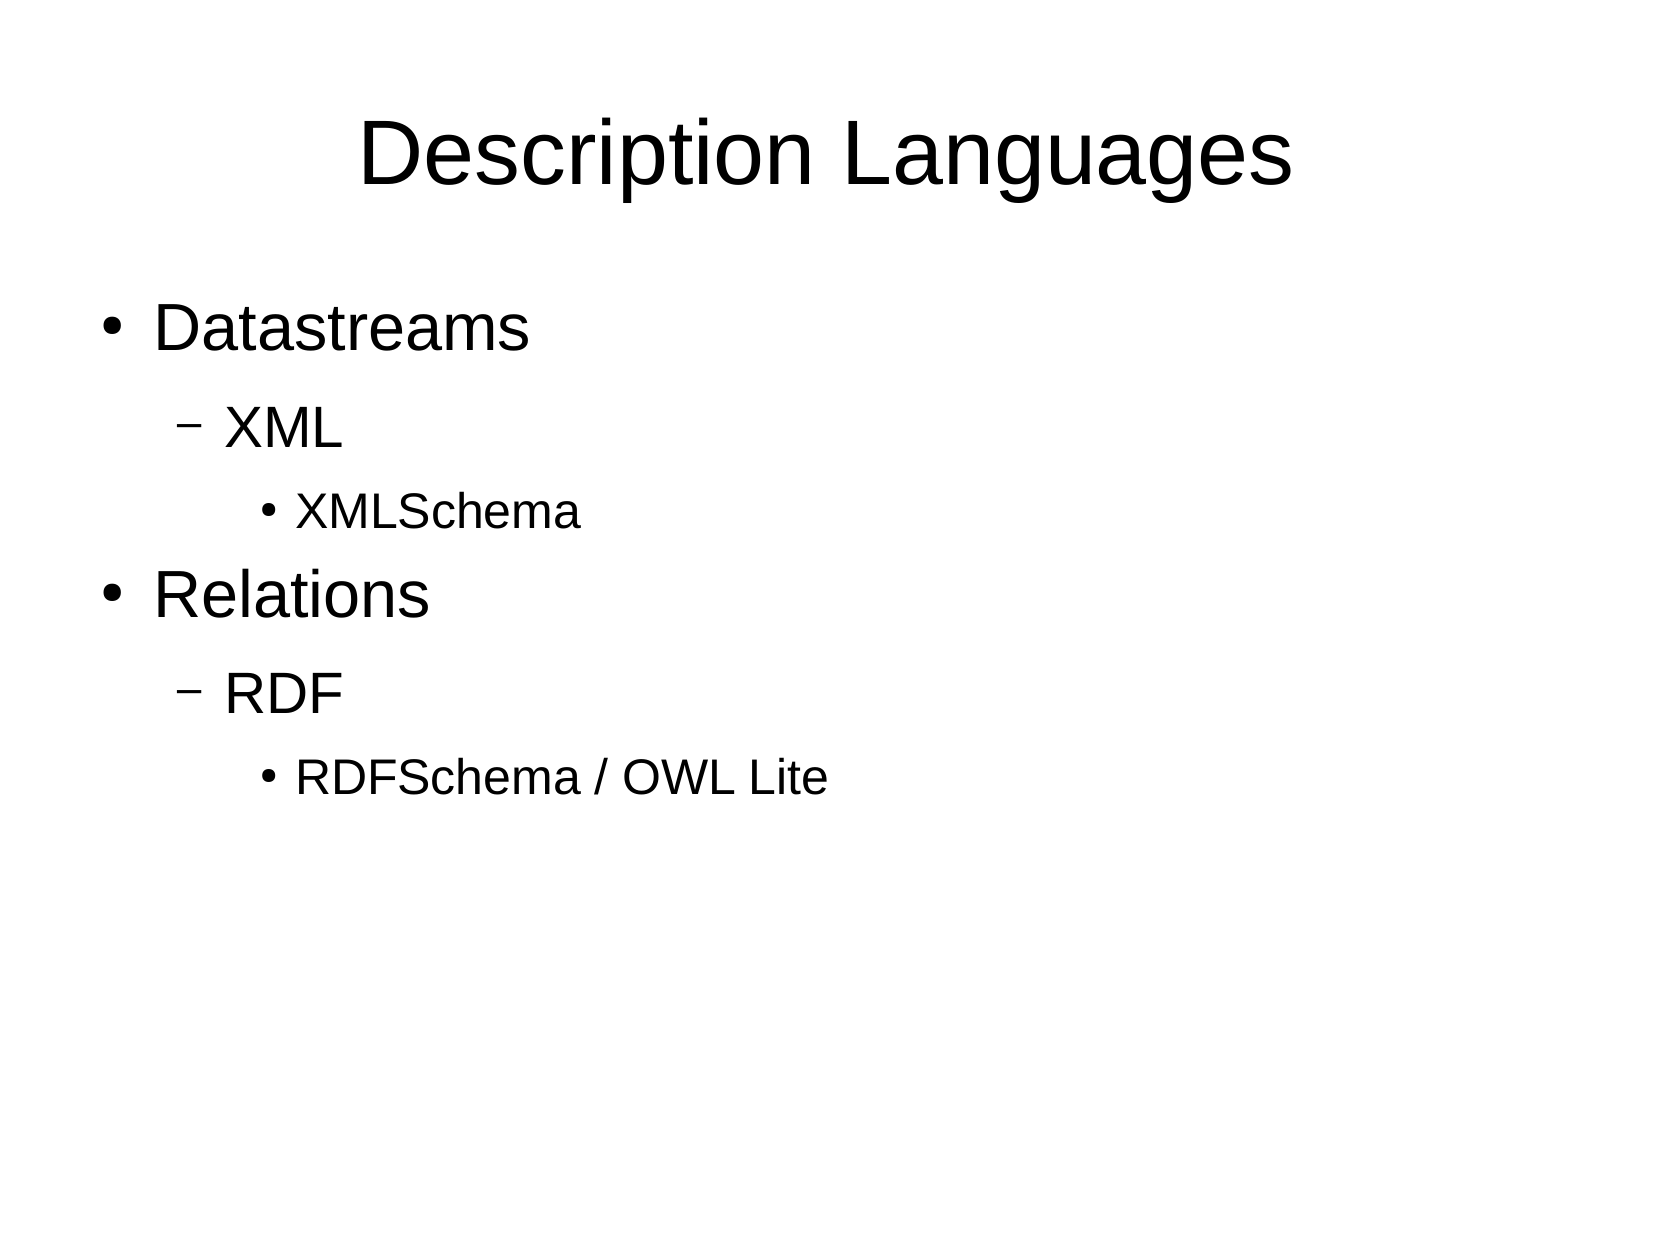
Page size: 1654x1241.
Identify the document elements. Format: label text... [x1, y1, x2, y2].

title Description Languages [82, 56, 1571, 250]
list Datastreams XML XMLSchema Relations RDF RDFSchema / OWL Lite [82, 290, 1571, 1094]
